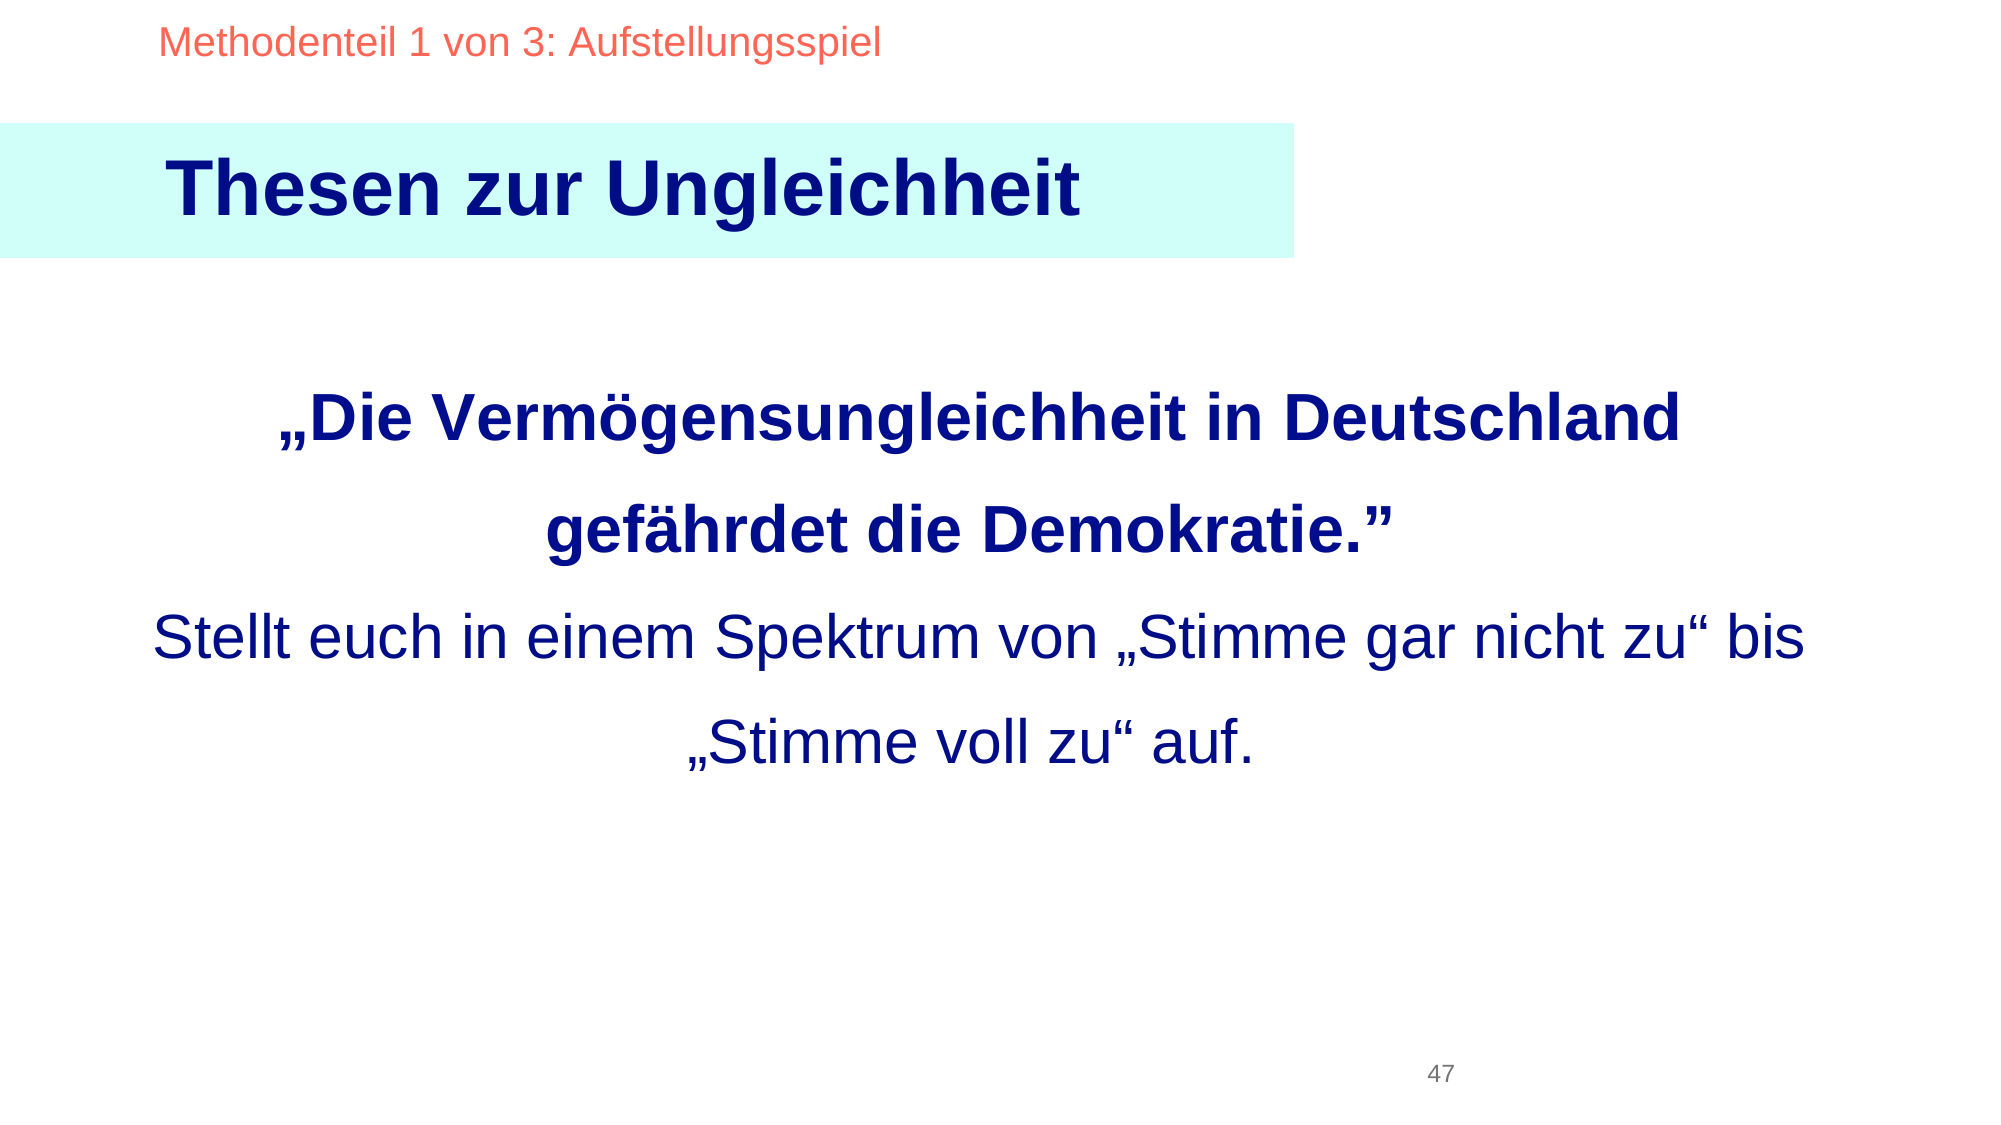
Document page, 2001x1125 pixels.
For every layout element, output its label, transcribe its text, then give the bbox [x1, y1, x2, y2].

list „Die Vermögensungleichheit in Deutschland gefährdet die Demokratie.” Stellt euch in einem Spektrum von „Stimme gar nicht zu“ bis „Stimme voll zu“ auf. [137, 254, 1863, 1020]
list Methodenteil 1 von 3: Aufstellungsspiel [105, 12, 1242, 93]
list Thesen zur Ungleichheit [150, 126, 1115, 255]
